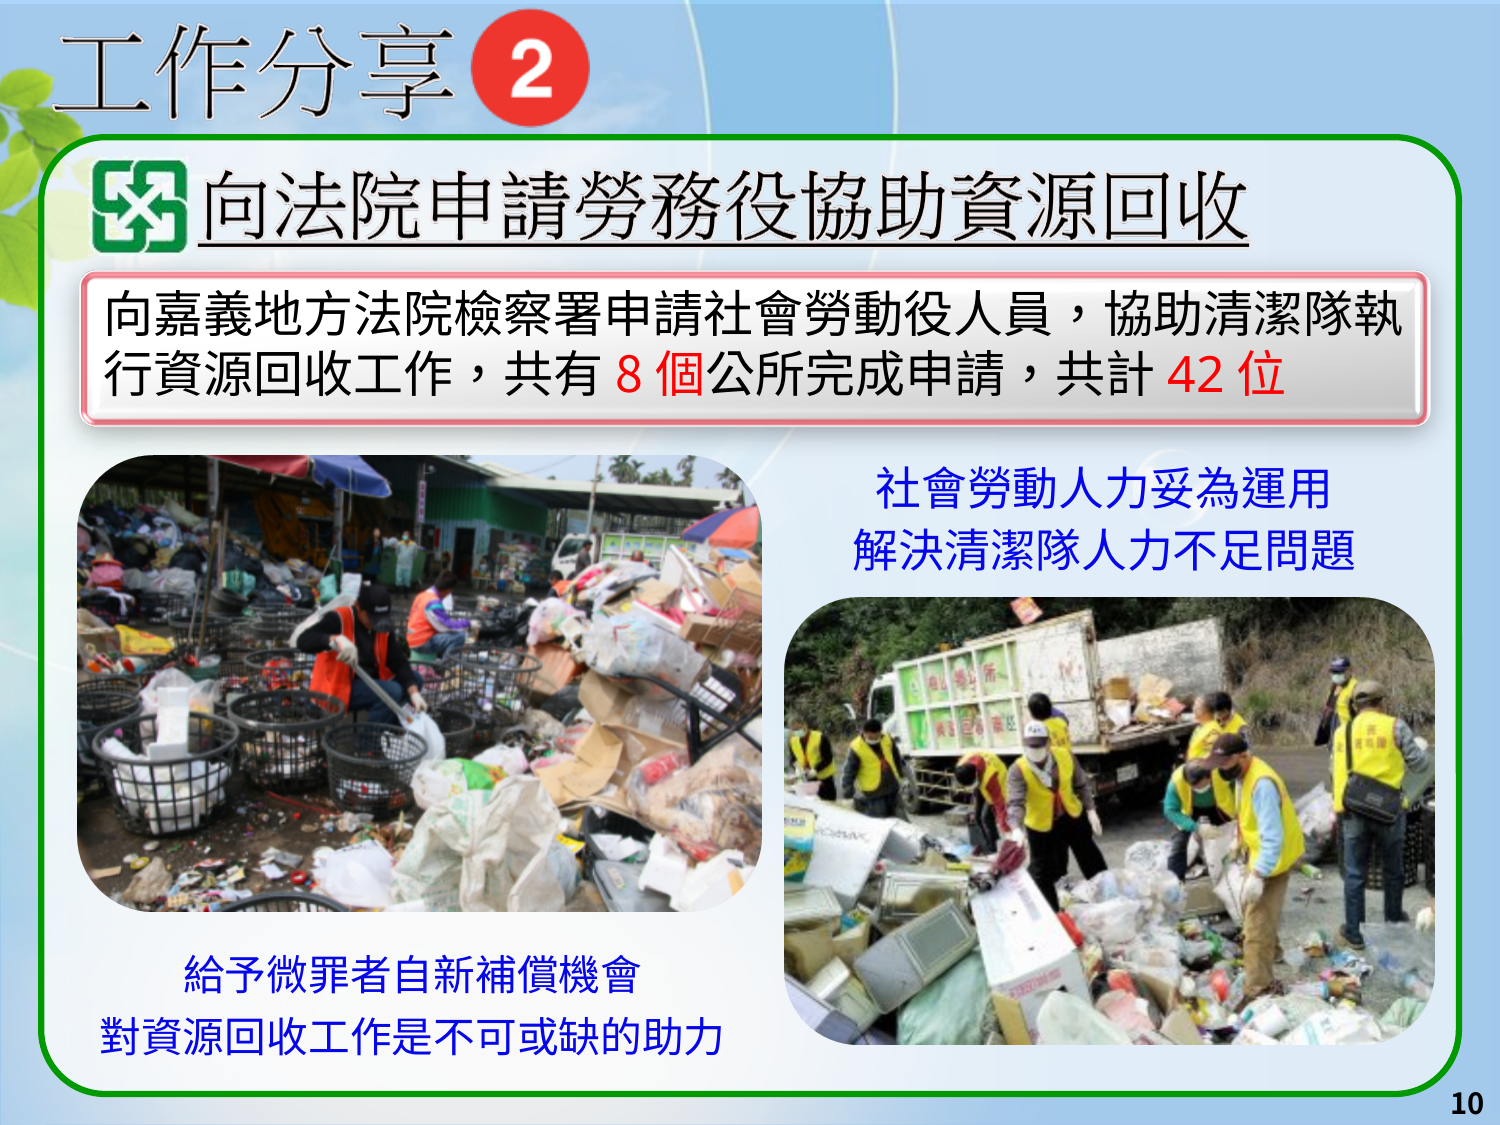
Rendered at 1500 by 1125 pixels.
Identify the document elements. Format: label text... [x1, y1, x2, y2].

text_box 社會勞動人力妥為運用 解決清潔隊人力不足問題 [820, 444, 1388, 585]
picture [41, 156, 1468, 912]
picture [36, 0, 609, 146]
picture [784, 597, 1435, 1046]
text_box 給予微罪者自新補償機會 對資源回收工作是不可或缺的助力 [84, 928, 741, 1069]
text_box 向嘉義地方法院檢察署申請社會勞動役人員，協助清潔隊執行資源回收工作，共有8個公所完成申請，共計42位 [88, 274, 1436, 411]
